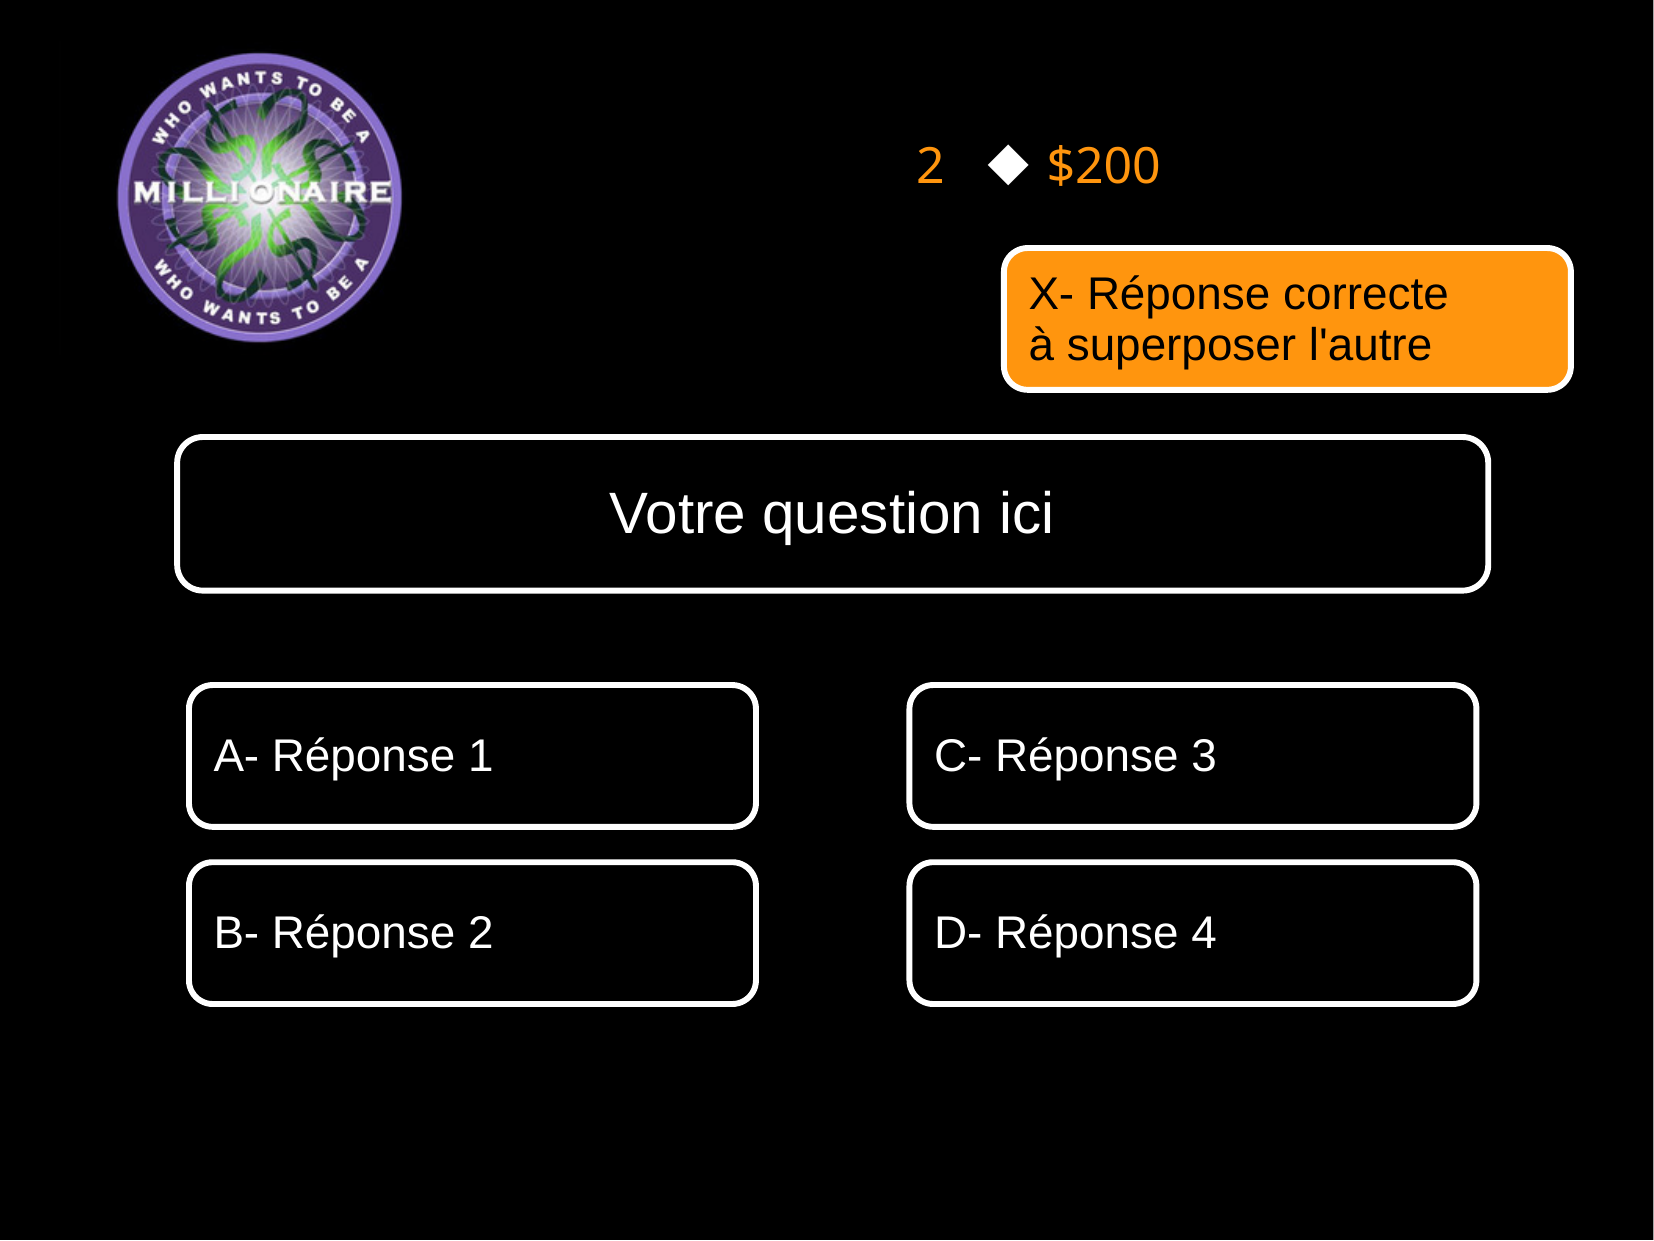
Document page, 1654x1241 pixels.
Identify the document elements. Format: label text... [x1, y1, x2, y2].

text_box Votre question ici [177, 437, 1489, 591]
text_box D- Réponse 4 [909, 862, 1477, 1004]
picture [59, 41, 477, 355]
text_box 2  $200 [774, 129, 1458, 237]
text_box C- Réponse 3 [909, 685, 1477, 827]
text_box B- Réponse 2 [188, 862, 756, 1004]
text_box A- Réponse 1 [188, 685, 756, 827]
text_box X- Réponse correcte à superposer l'autre [1003, 248, 1571, 390]
